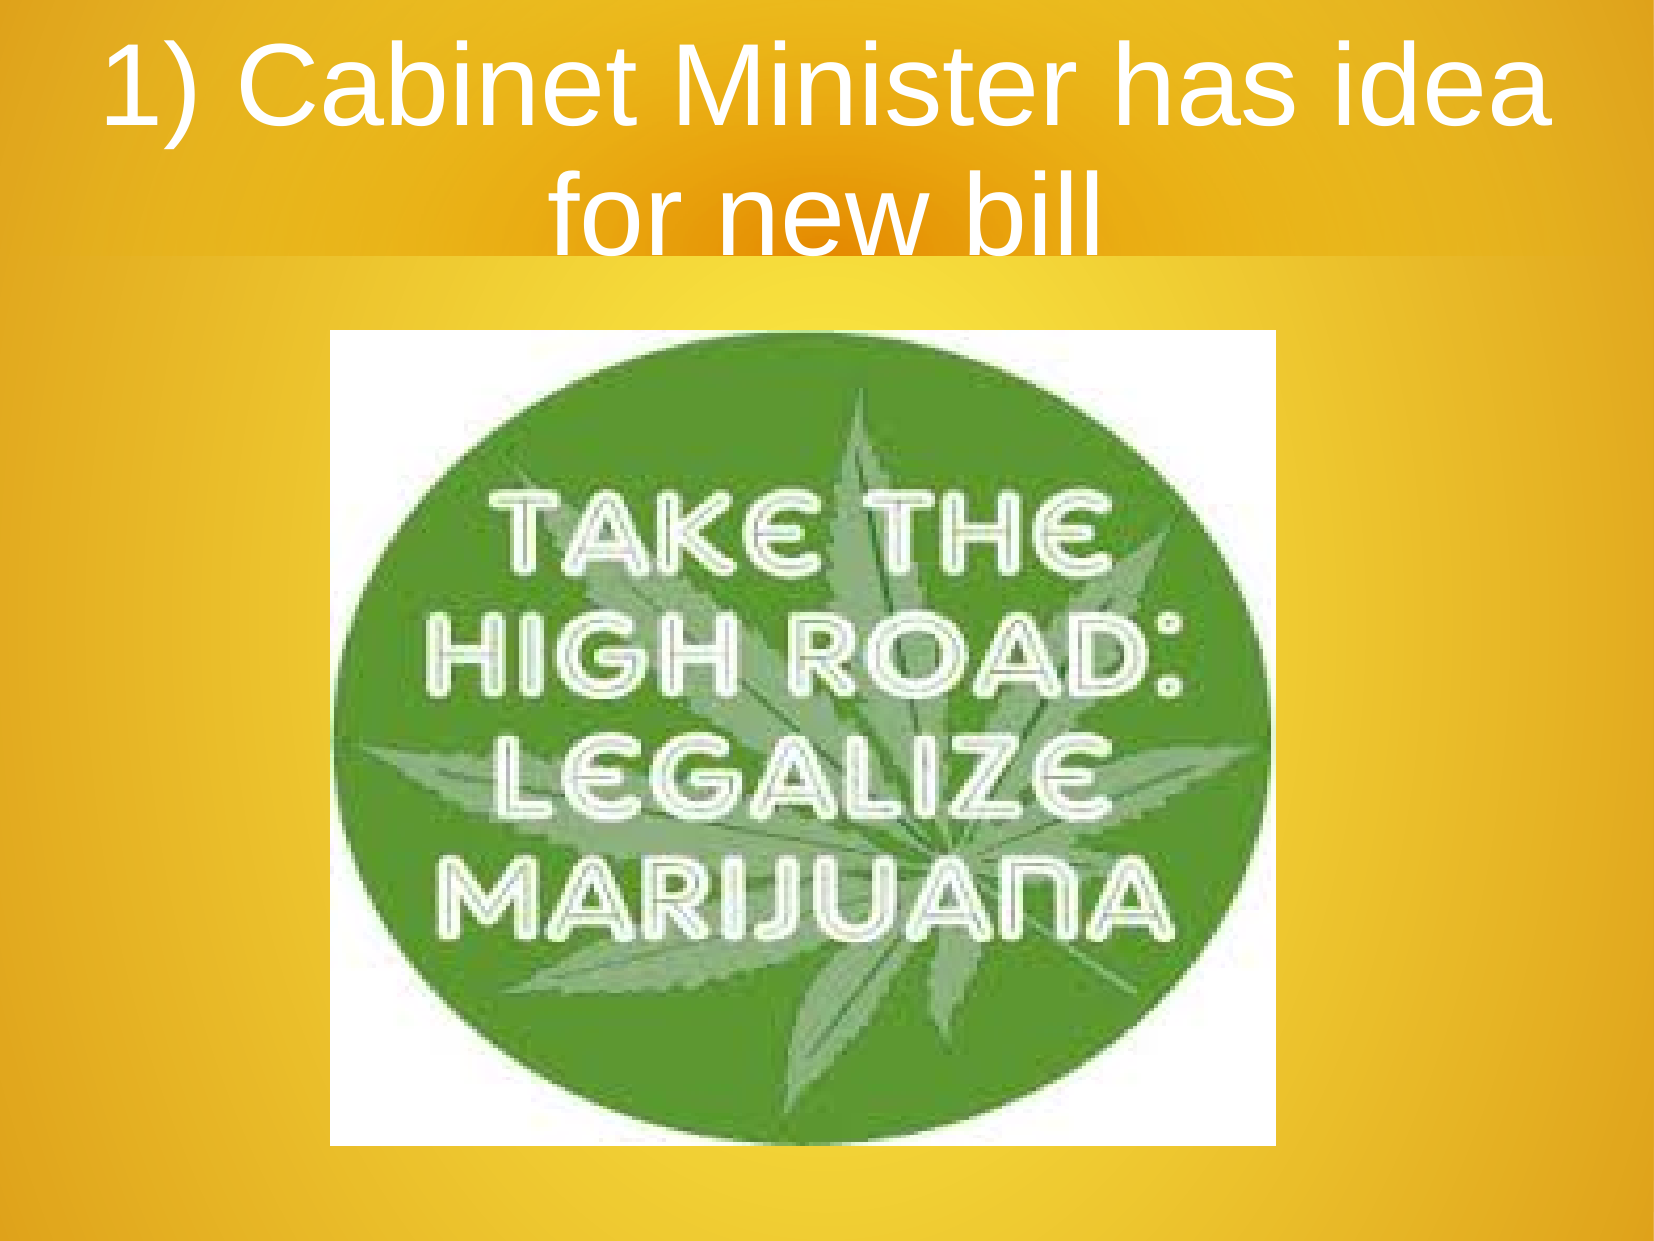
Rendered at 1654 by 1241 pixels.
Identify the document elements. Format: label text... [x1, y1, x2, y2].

picture [330, 330, 1276, 1146]
title 1) Cabinet Minister has idea for new bill [82, 19, 1571, 281]
